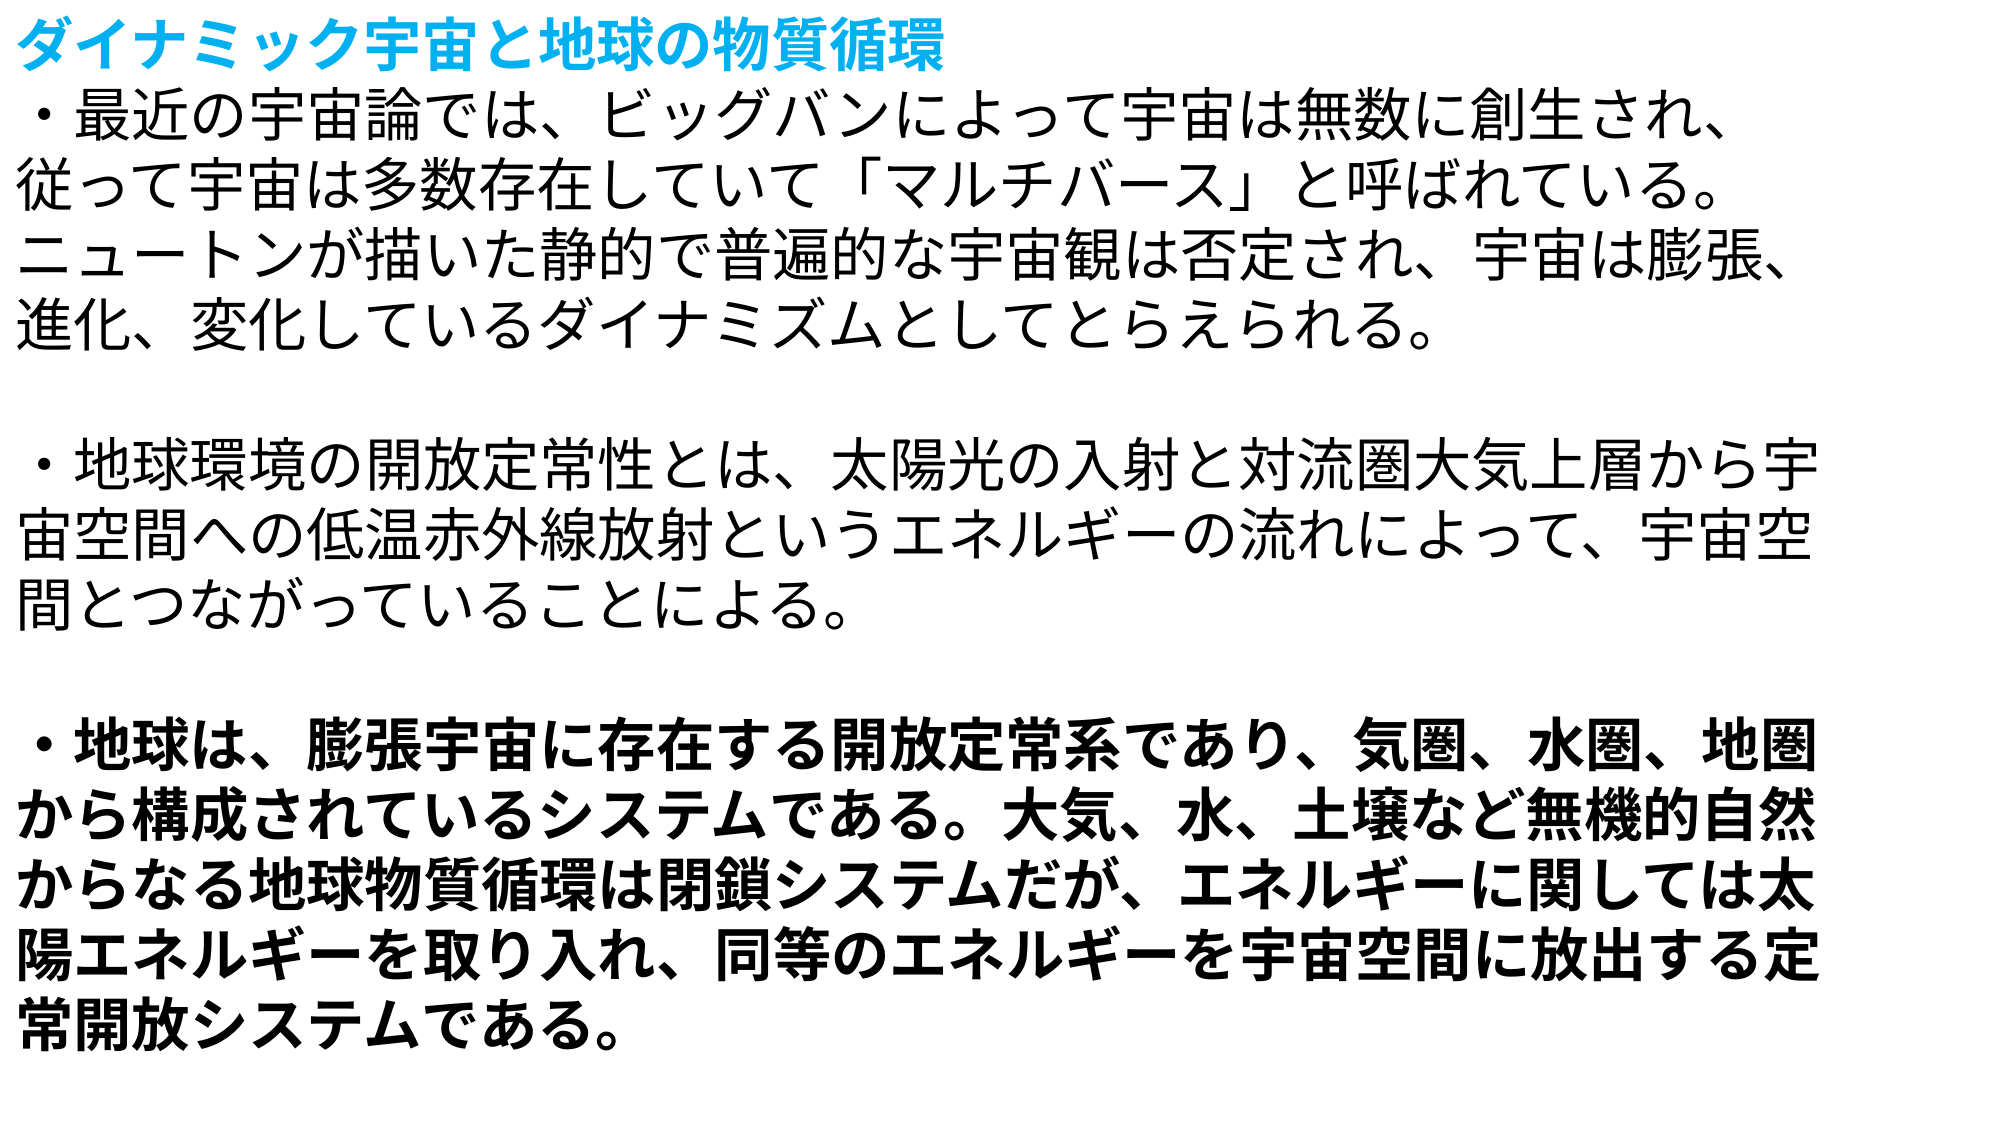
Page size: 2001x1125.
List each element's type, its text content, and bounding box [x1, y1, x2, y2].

text_box ダイナミック宇宙と地球の物質循環 ・最近の宇宙論では、ビッグバンによって宇宙は無数に創生され、従って宇宙は多数存在していて「マルチバース」と呼ばれている。 ニュートンが描いた静的で普遍的な宇宙観は否定され、宇宙は膨張、進化、変化しているダイナミズムとしてとらえられる。 ・地球環境の開放定常性とは、太陽光の入射と対流圏大気上層から宇宙空間への低温赤外線放射というエネルギーの流れによって、宇宙空間とつながっていることによる。 ・地球は、膨張宇宙に存在する開放定常系であり、気圏、水圏、地圏から構成されているシステムである。大気、水、土壌など無機的自然からなる地球物質循環は閉鎖システムだが、エネルギーに関しては太陽エネルギーを取り入れ、同等のエネルギーを宇宙空間に放出する定常開放システムである。 [0, 1, 1851, 1125]
